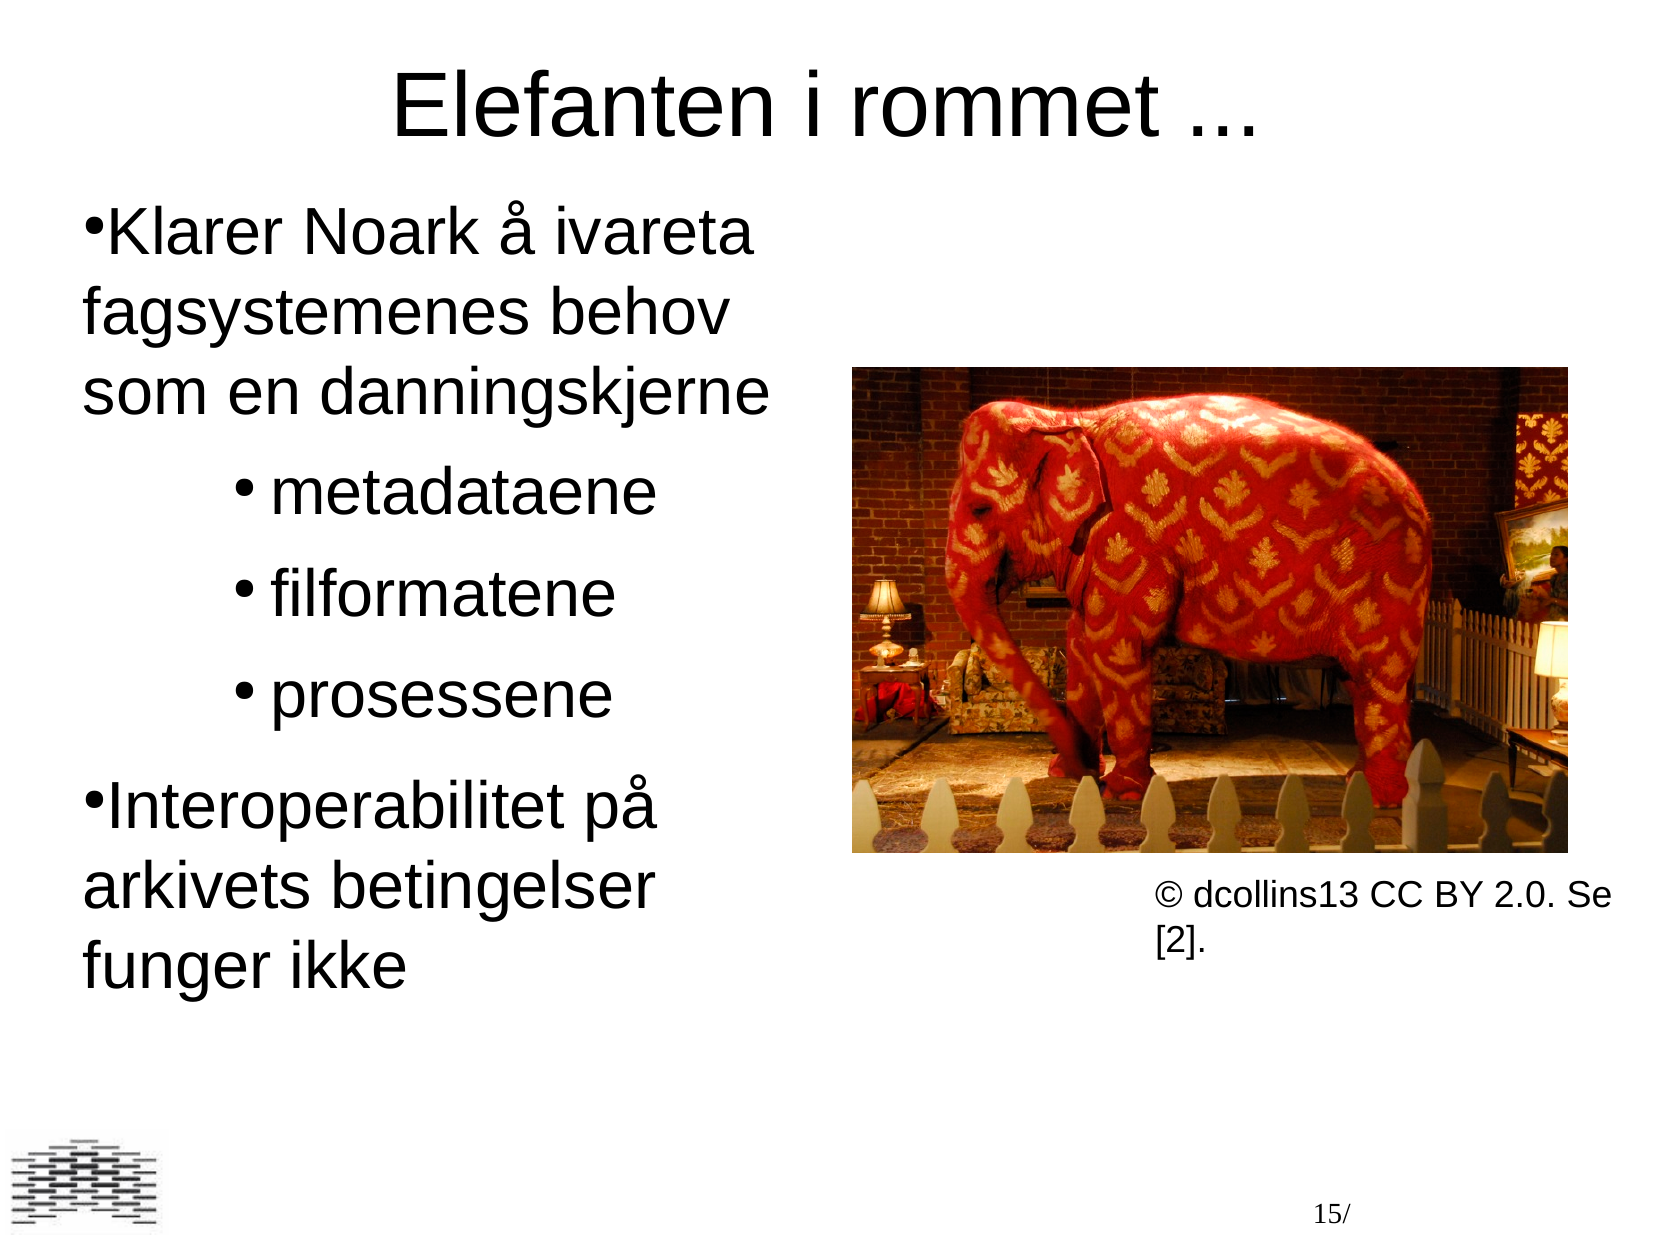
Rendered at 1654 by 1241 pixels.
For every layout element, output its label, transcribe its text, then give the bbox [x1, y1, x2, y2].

title Elefanten i rommet ... [82, 48, 1571, 152]
list Klarer Noark å ivareta fagsystemenes behov som en danningskjerne metadataene filformatene prosessene Interoperabilitet på arkivets betingelser funger ikke [82, 187, 809, 1138]
text_box © dcollins13 CC BY 2.0. Se [2]. [1155, 870, 1621, 918]
picture [852, 367, 1568, 853]
